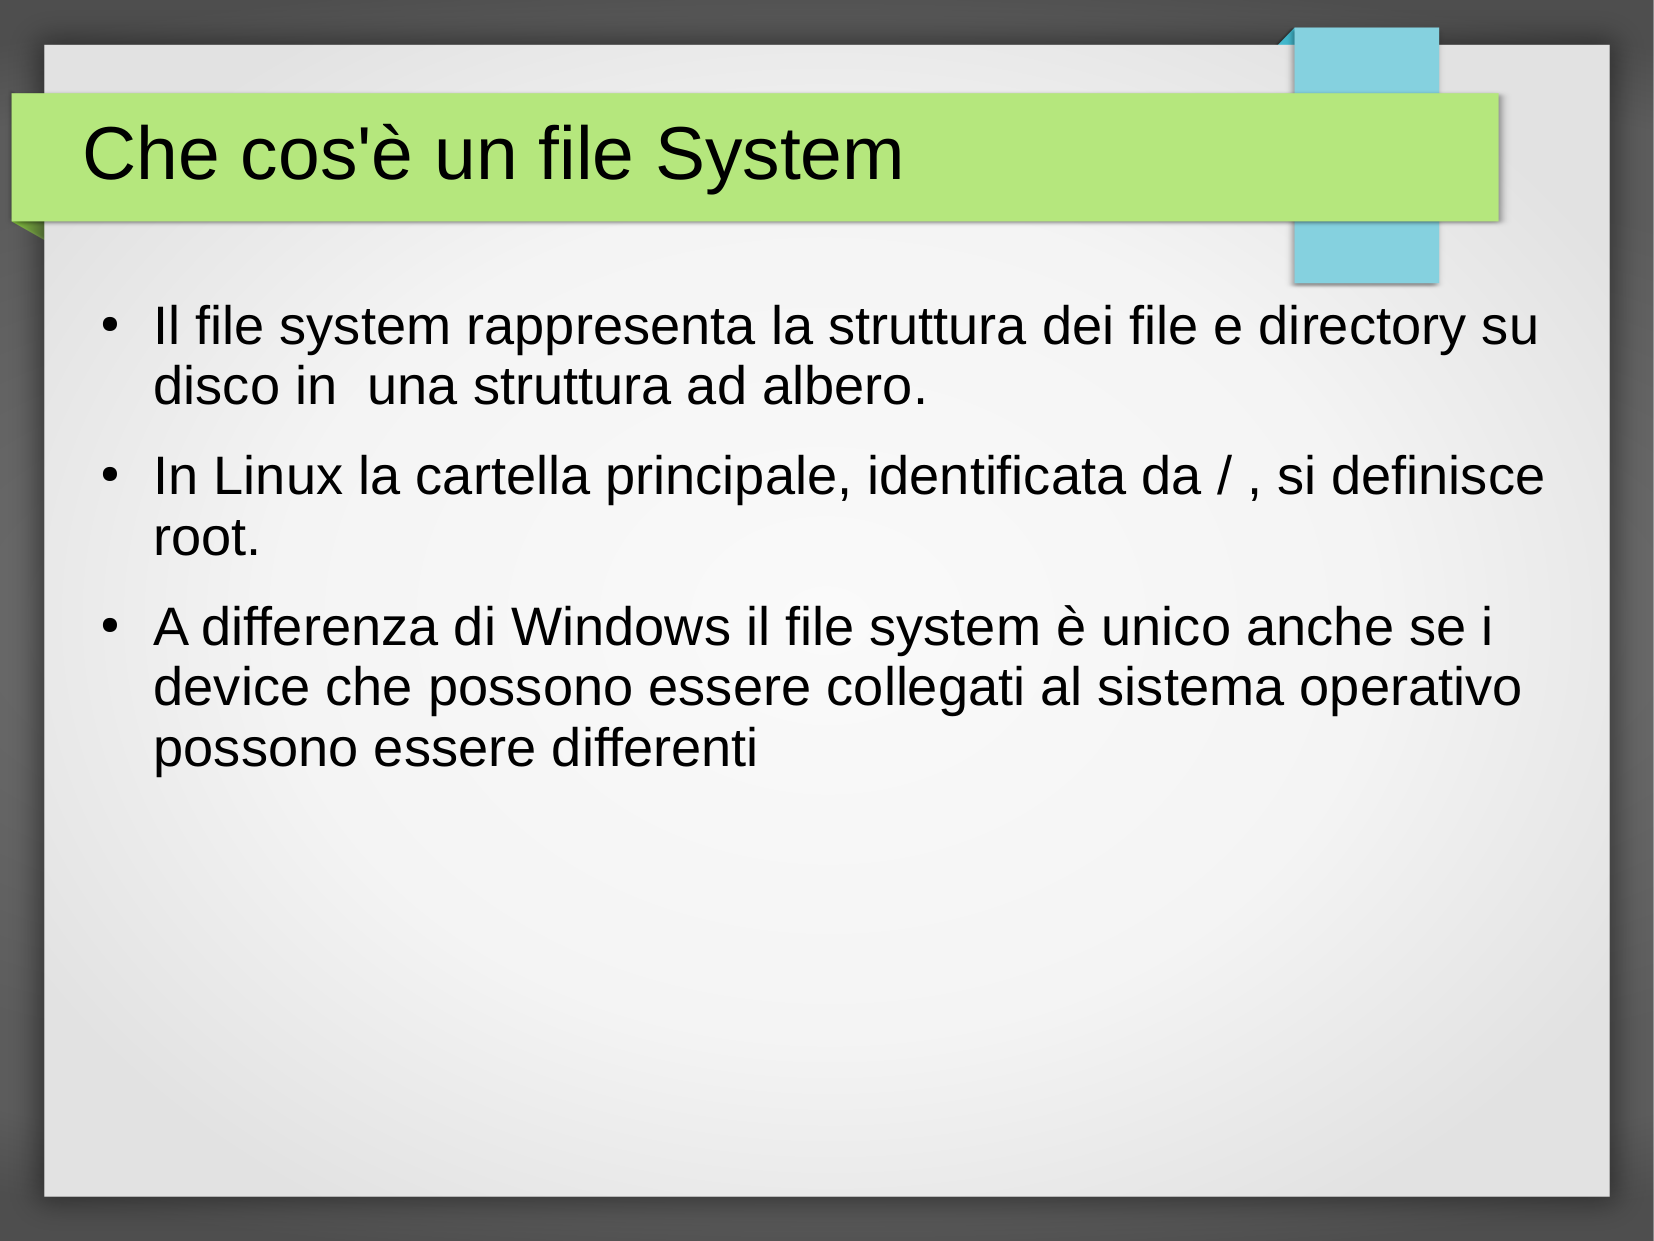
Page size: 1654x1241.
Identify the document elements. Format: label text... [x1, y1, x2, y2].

picture [0, 0, 1654, 1241]
title Che cos'è un file System [82, 94, 1264, 213]
list Il file system rappresenta la struttura dei file e directory su disco in una struttura ad albero. In Linux la cartella principale, identificata da / , si definisce root. A differenza di Windows il file system è unico anche se i device che possono essere collegati al sistema operativo possono essere differenti [82, 295, 1571, 1015]
